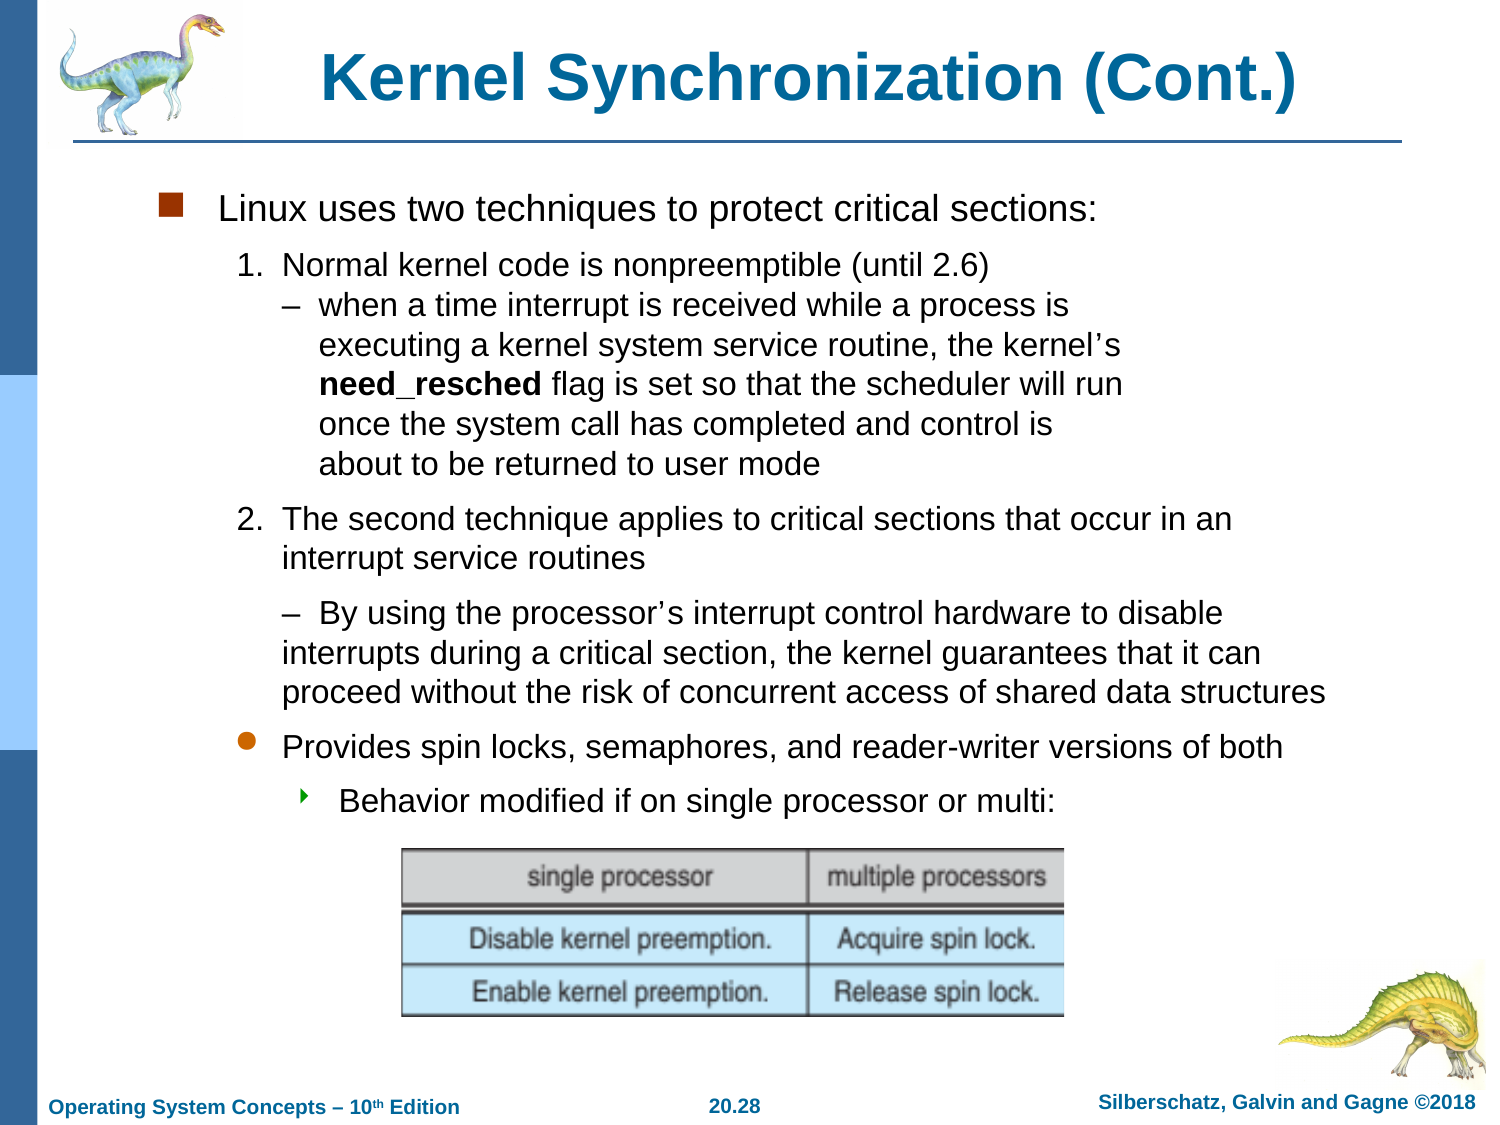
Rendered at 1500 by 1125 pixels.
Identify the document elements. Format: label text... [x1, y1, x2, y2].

list Linux uses two techniques to protect critical sections: 1. Normal kernel code is nonpreemptible (until 2.6) – when a time interrupt is received while a process is executing a kernel system service routine, the kernel’s need_resched flag is set so that the scheduler will run once the system call has completed and control is about to be returned to user mode 2. The second technique applies to critical sections that occur in an interrupt service routines – By using the processor’s interrupt control hardware to disable interrupts during a critical section, the kernel guarantees that it can proceed without the risk of concurrent access of shared data structures Provides spin locks, semaphores, and reader-writer versions of both Behavior modified if on single processor or multi: [146, 175, 1365, 920]
picture [46, 0, 243, 149]
picture [401, 848, 1065, 1017]
picture [1275, 959, 1486, 1090]
picture [1415, 1094, 1423, 1099]
title Kernel Synchronization (Cont.) [168, 26, 1452, 122]
